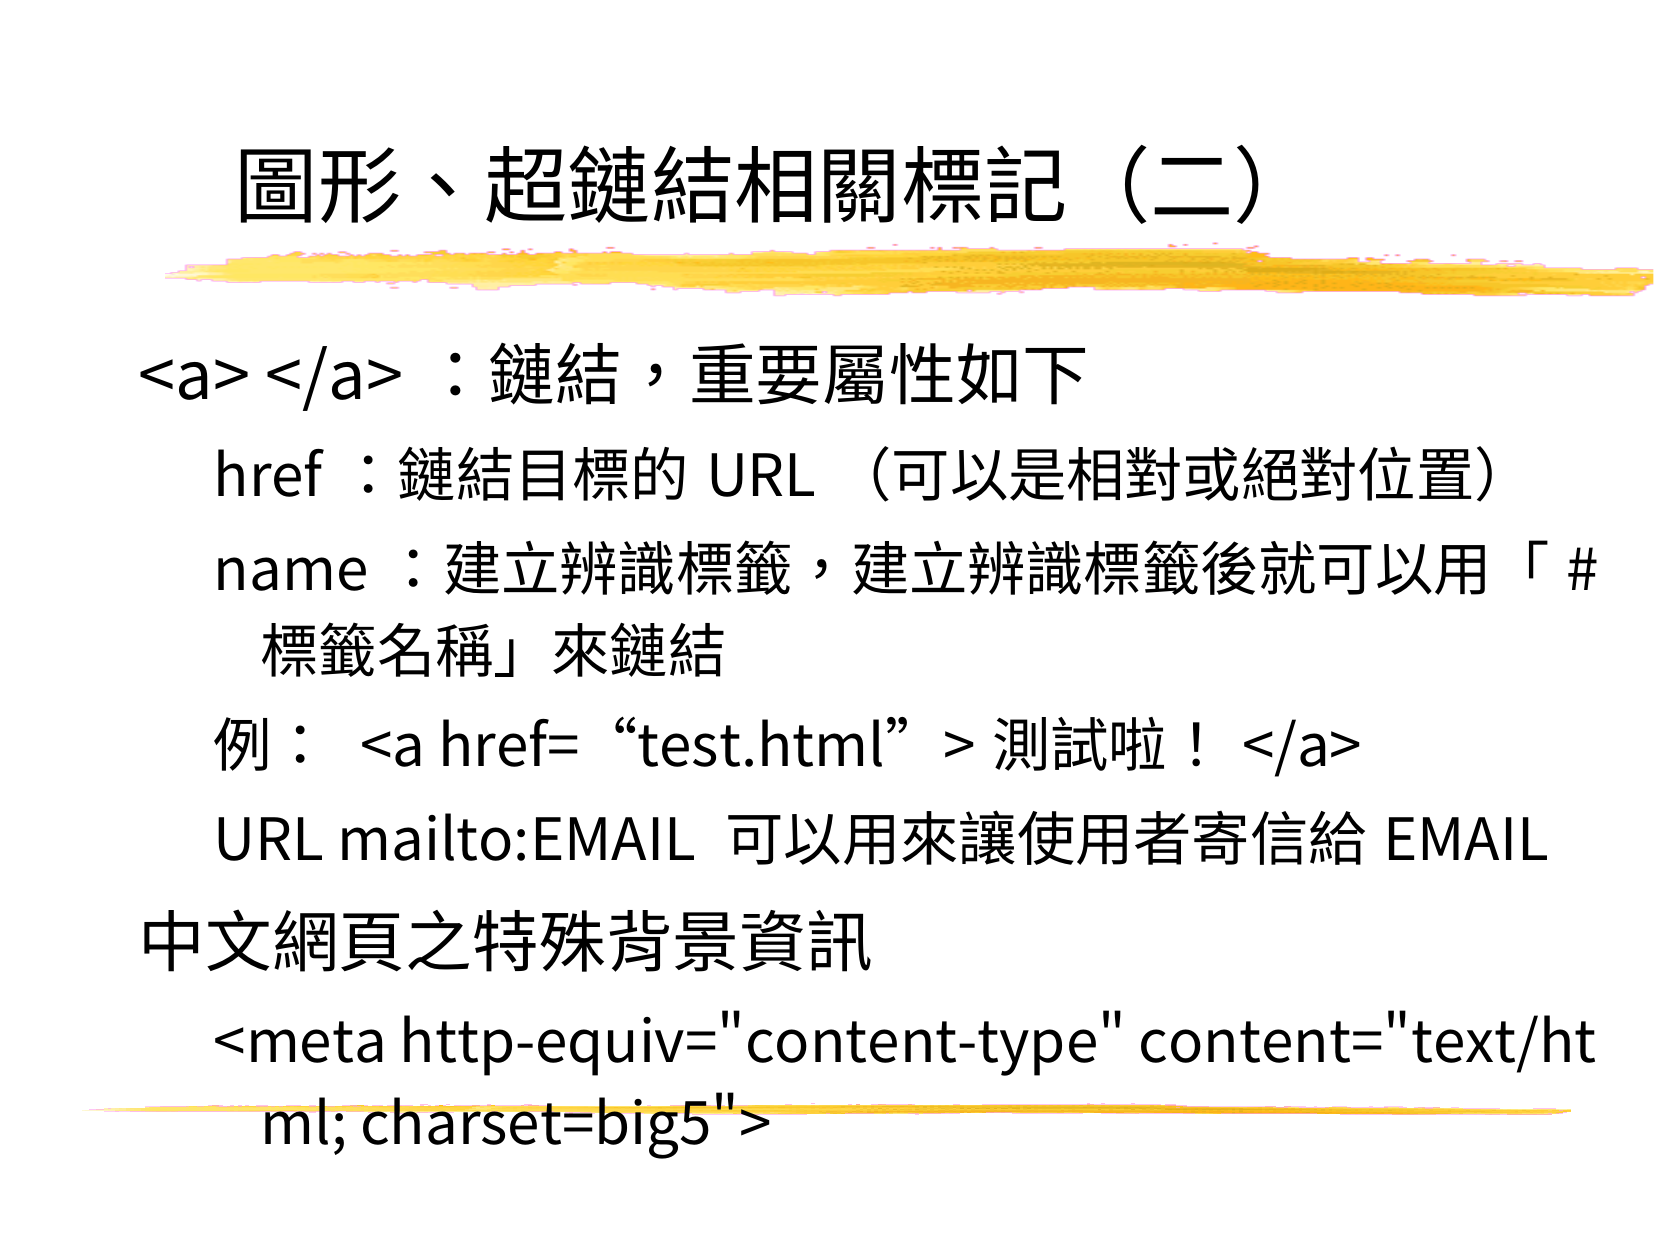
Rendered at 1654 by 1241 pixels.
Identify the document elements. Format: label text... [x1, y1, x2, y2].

title 圖形、超鏈結相關標記（二） [73, 41, 1479, 249]
list <a> </a>：鏈結，重要屬性如下 href：鏈結目標的URL（可以是相對或絕對位置） name：建立辨識標籤，建立辨識標籤後就可以用「#標籤名稱」來鏈結 例： <a href=“test.html”>測試啦！</a> URL mailto:EMAIL 可以用來讓使用者寄信給EMAIL 中文網頁之特殊背景資訊 <meta http-equiv="content-type" content="text/html; charset=big5"> [124, 316, 1625, 1089]
picture [325, 1102, 394, 1117]
picture [165, 237, 1654, 308]
picture [605, 1102, 685, 1117]
picture [82, 1102, 319, 1117]
picture [689, 1102, 1571, 1117]
picture [400, 1102, 599, 1117]
